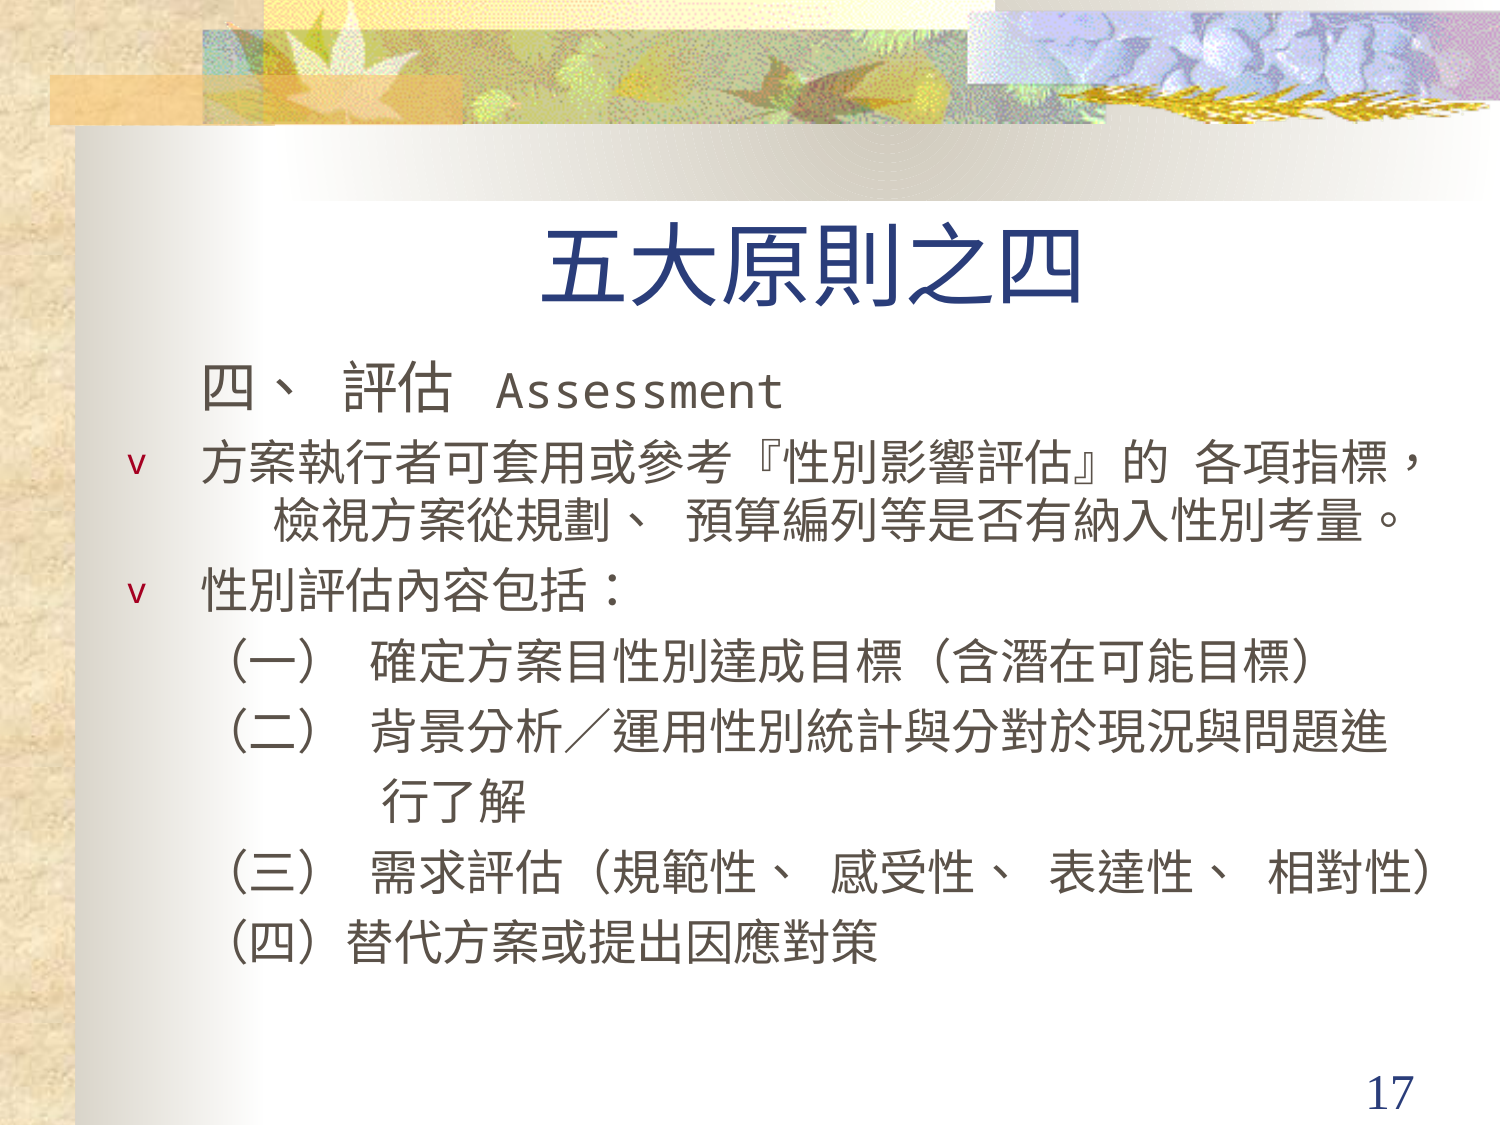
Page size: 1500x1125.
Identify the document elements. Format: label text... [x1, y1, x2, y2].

list 四、 評估 Assessment 方案執行者可套用或參考『性別影響評估』的 各項指標，檢視方案從規劃、 預算編列等是否有納入性別考量。 性別評估內容包括： （一） 確定方案目性別達成目標（含潛在可能目標） （二） 背景分析／運用性別統計與分對於現況與問題進 行了解 （三） 需求評估（規範性、 感受性、 表達性、 相對性） （四）替代方案或提出因應對策 [112, 344, 1500, 1020]
text_box [1350, 1052, 1500, 1125]
title 五大原則之四 [174, 137, 1450, 325]
